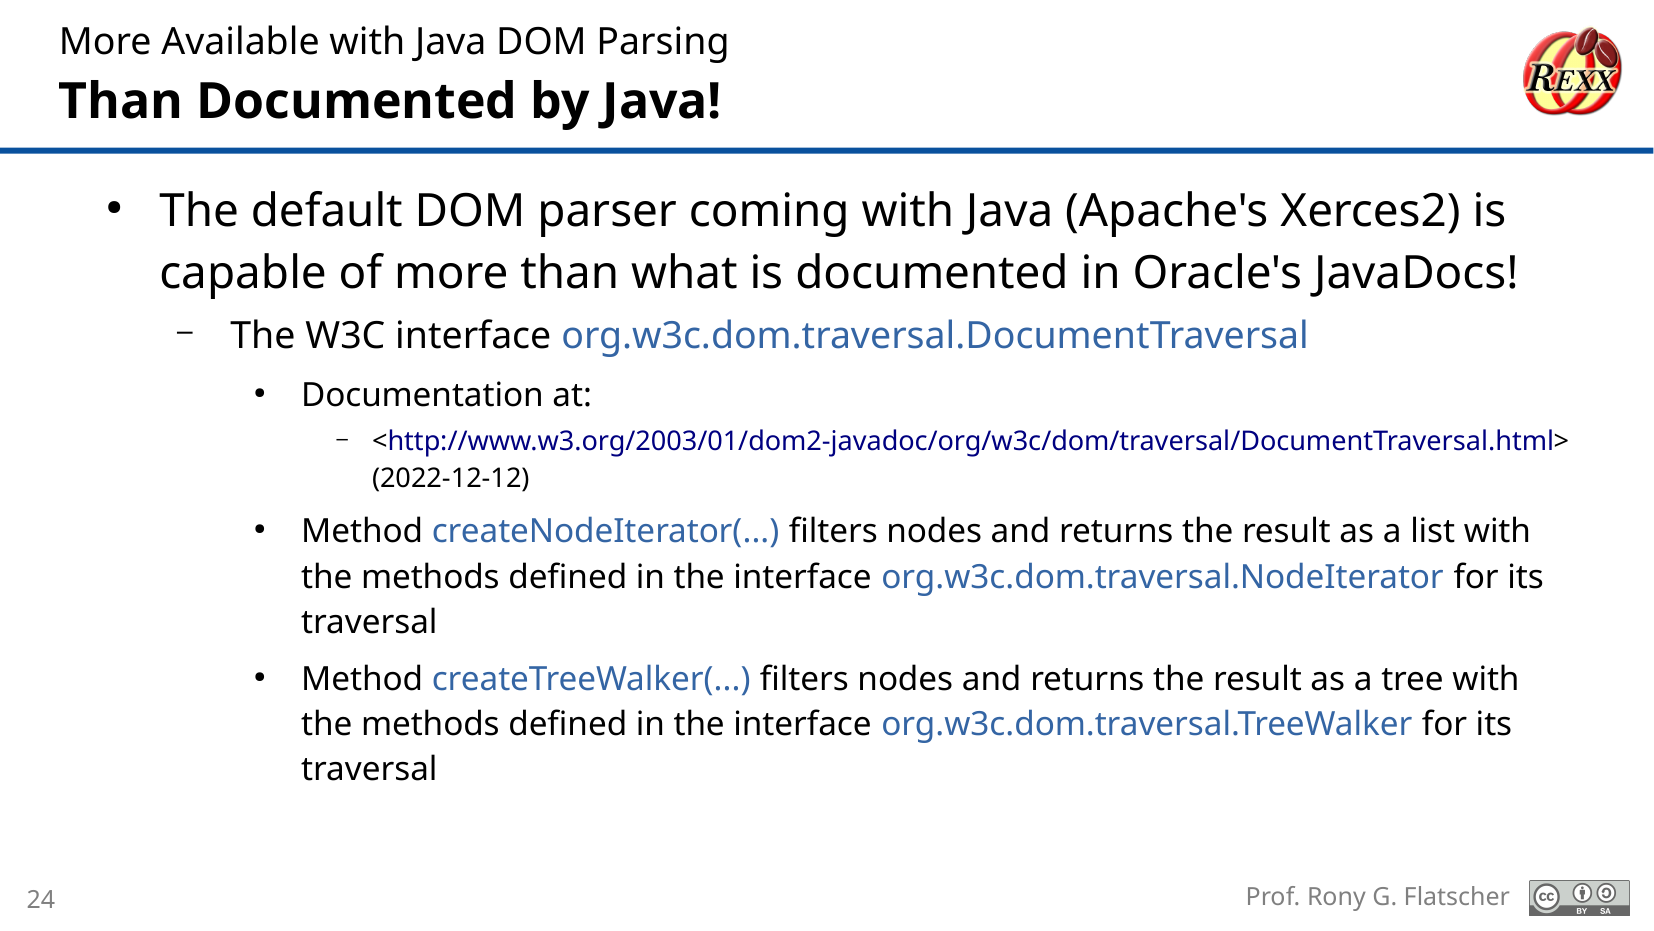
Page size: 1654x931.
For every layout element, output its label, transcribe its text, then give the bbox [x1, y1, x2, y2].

list The default DOM parser coming with Java (Apache's Xerces2) is capable of more than what is documented in Oracle's JavaDocs! The W3C interface org.w3c.dom.traversal.DocumentTraversal Documentation at: <http://www.w3.org/2003/01/dom2-javadoc/org/w3c/dom/traversal/DocumentTraversal.html> (2022-12-12) Method createNodeIterator(...) filters nodes and returns the result as a list with the methods defined in the interface org.w3c.dom.traversal.NodeIterator for its traversal Method createTreeWalker(...) filters nodes and returns the result as a tree with the methods defined in the interface org.w3c.dom.traversal.TreeWalker for its traversal [88, 177, 1577, 857]
title More Available with Java DOM Parsing Than Documented by Java! [0, 0, 1625, 148]
